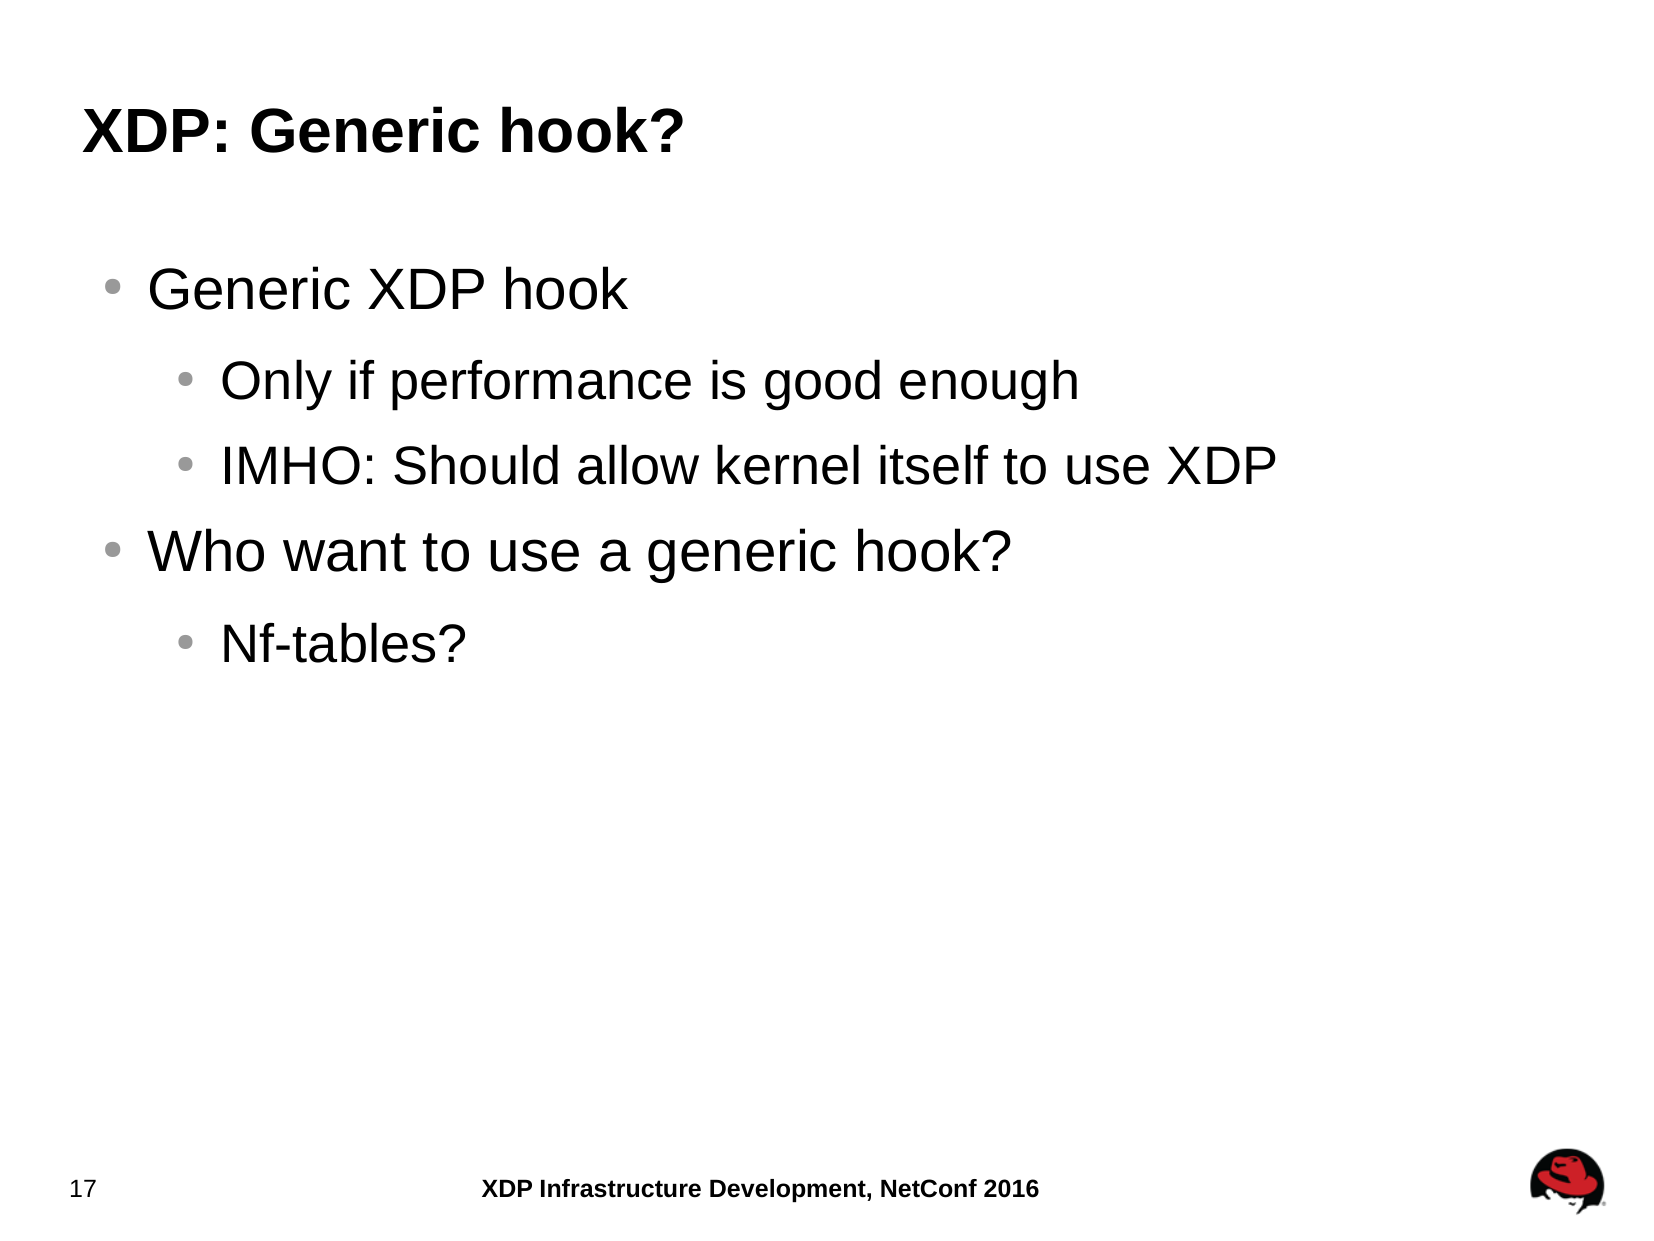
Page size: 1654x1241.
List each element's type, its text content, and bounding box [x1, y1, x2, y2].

title XDP: Generic hook? [82, 37, 1571, 226]
list Generic XDP hook Only if performance is good enough IMHO: Should allow kernel itself to use XDP Who want to use a generic hook? Nf-tables? [87, 256, 1576, 1051]
picture [1529, 1146, 1612, 1224]
